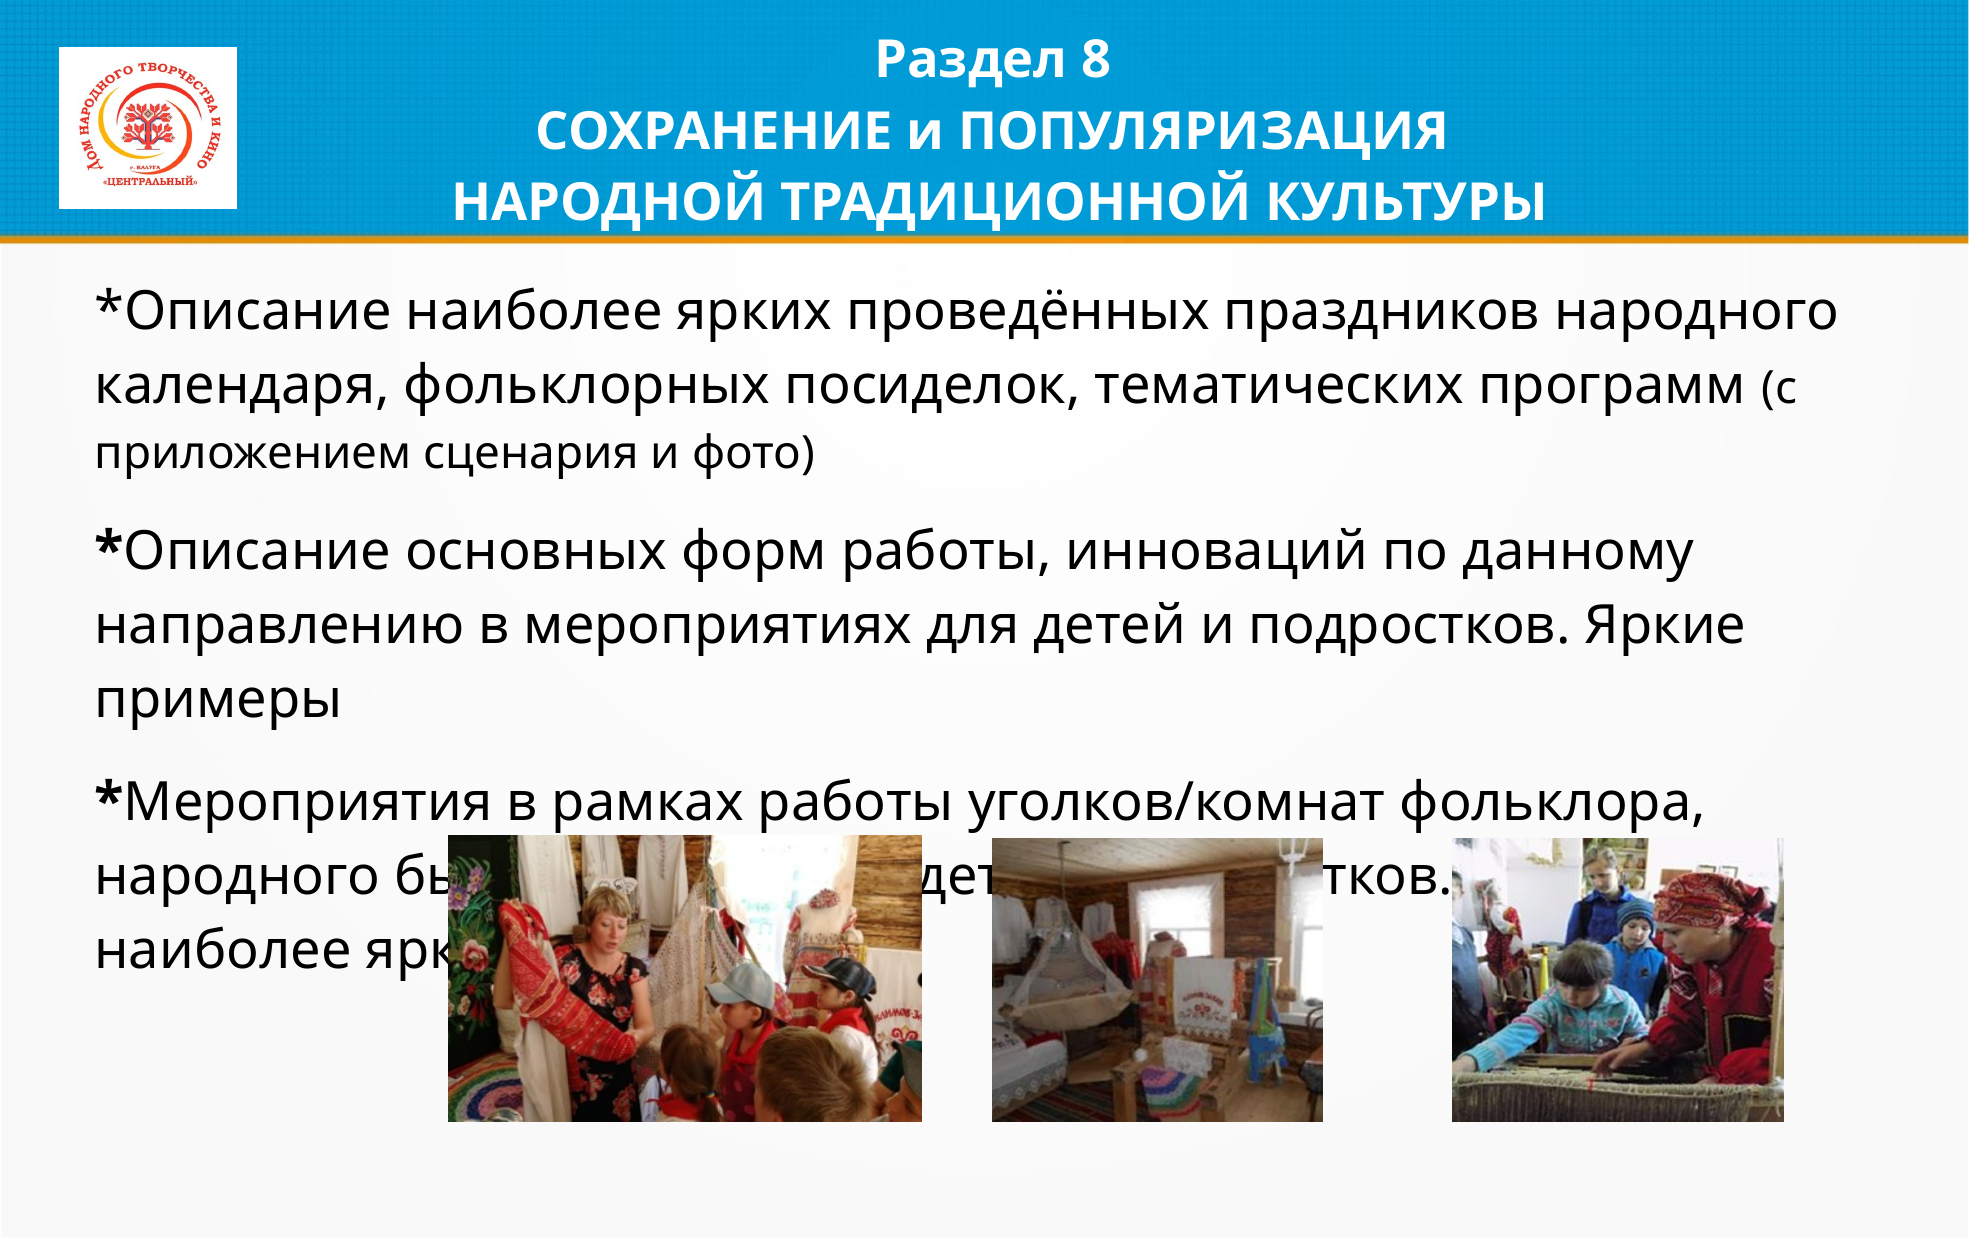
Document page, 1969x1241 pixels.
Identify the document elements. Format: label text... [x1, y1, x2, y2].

list *Описание наиболее ярких проведённых праздников народного календаря, фольклорных посиделок, тематических программ (с приложением сценария и фото) *Описание основных форм работы, инноваций по данному направлению в мероприятиях для детей и подростков. Яркие примеры *Мероприятия в рамках работы уголков/комнат фольклора, народного быта, из них — для детей и подростков. Описание наиболее ярких мероприятий [23, 271, 1902, 1158]
picture [0, 233, 1969, 1241]
picture [60, 48, 236, 208]
title Раздел 8 СОХРАНЕНИЕ и ПОПУЛЯРИЗАЦИЯ НАРОДНОЙ ТРАДИЦИОННОЙ КУЛЬТУРЫ [98, 19, 1902, 237]
